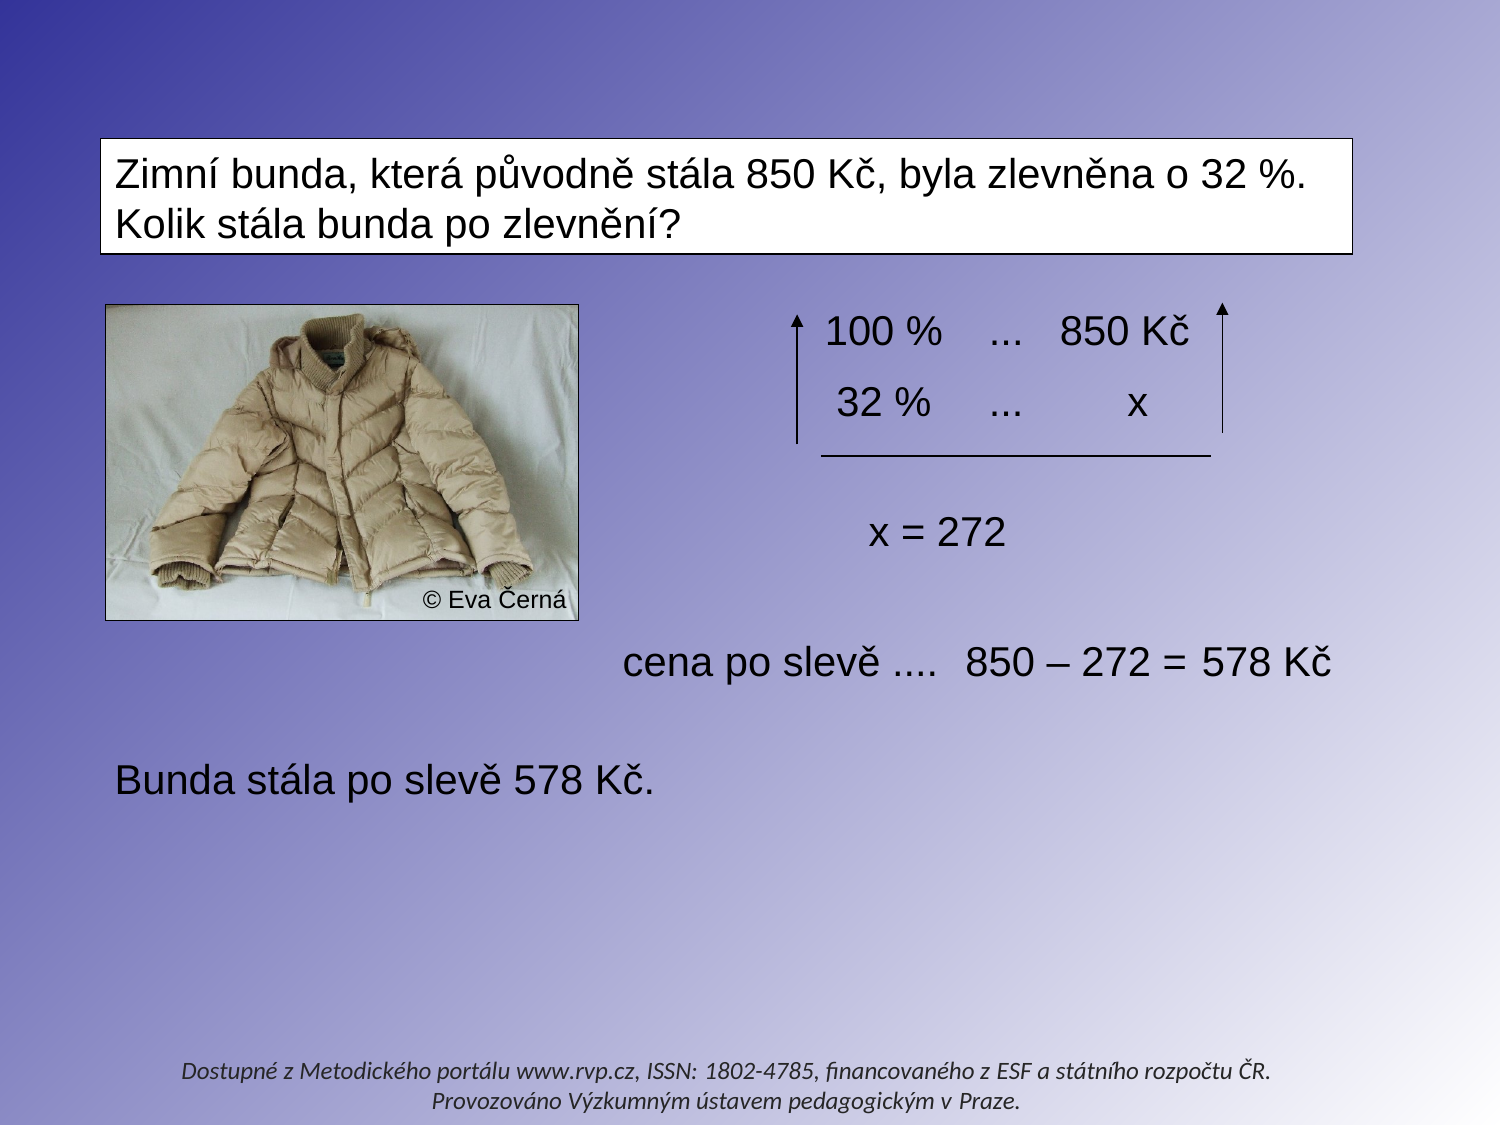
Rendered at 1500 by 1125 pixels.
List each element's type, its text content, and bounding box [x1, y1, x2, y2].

text_box 32 % ... [821, 366, 1060, 433]
text_box x [1112, 367, 1164, 433]
text_box cena po slevě .... [607, 627, 950, 693]
text_box 100 % ... [810, 296, 1045, 362]
text_box 850 – 272 = [950, 627, 1187, 693]
text_box Zimní bunda, která původně stála 850 Kč, byla zlevněna o 32 %. Kolik stála bunda po zlevnění? [100, 138, 1353, 255]
picture [105, 304, 579, 620]
text_box 578 Kč [1187, 627, 1347, 693]
text_box 850 Kč [1045, 296, 1223, 362]
text_box x = 272 [853, 497, 1022, 563]
text_box Dostupné z Metodického portálu www.rvp.cz, ISSN: 1802-4785, financovaného z ESF a státního rozpočtu ČR. Provozováno Výzkumným ústavem pedagogickým v Praze. [123, 1046, 1329, 1123]
text_box © Eva Černá [408, 576, 582, 622]
text_box Bunda stála po slevě 578 Kč. [99, 745, 671, 811]
